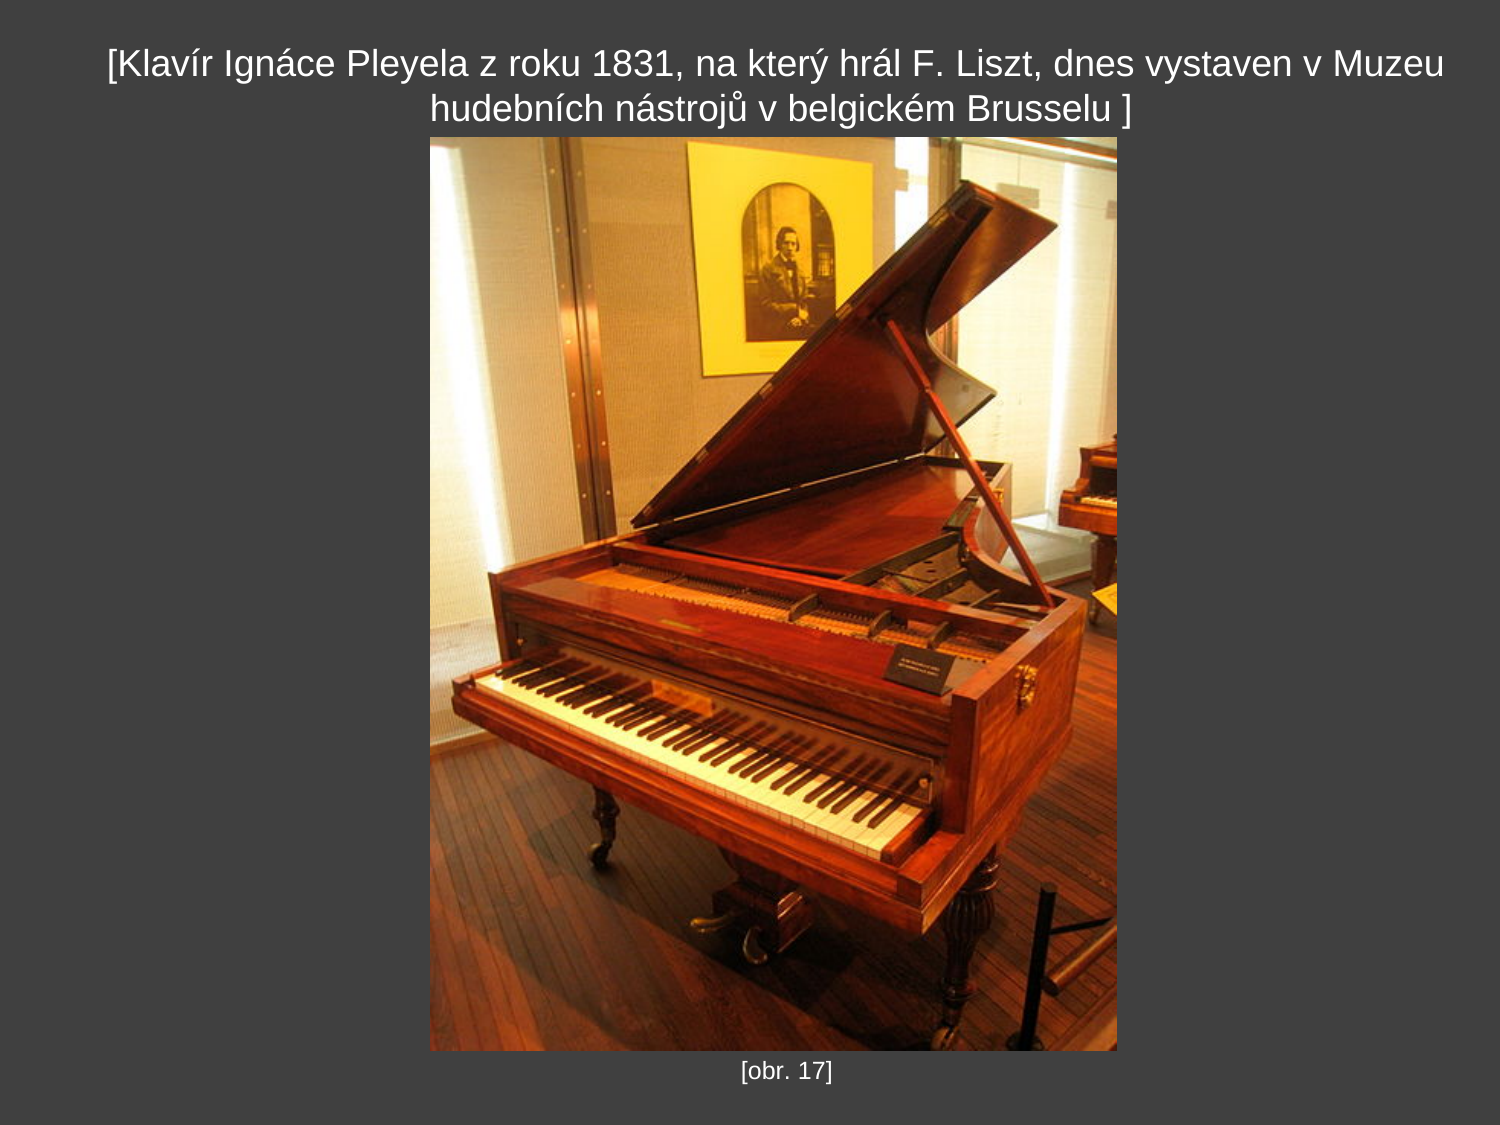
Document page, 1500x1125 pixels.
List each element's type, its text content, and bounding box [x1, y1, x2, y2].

text_box [obr. 17] [726, 1046, 849, 1093]
text_box [430, 137, 1117, 1051]
text_box [Klavír Ignáce Pleyela z roku 1831, na který hrál F. Liszt, dnes vystaven v Muzeu hudebních nástrojů v belgickém Brusselu ] [92, 30, 1471, 137]
